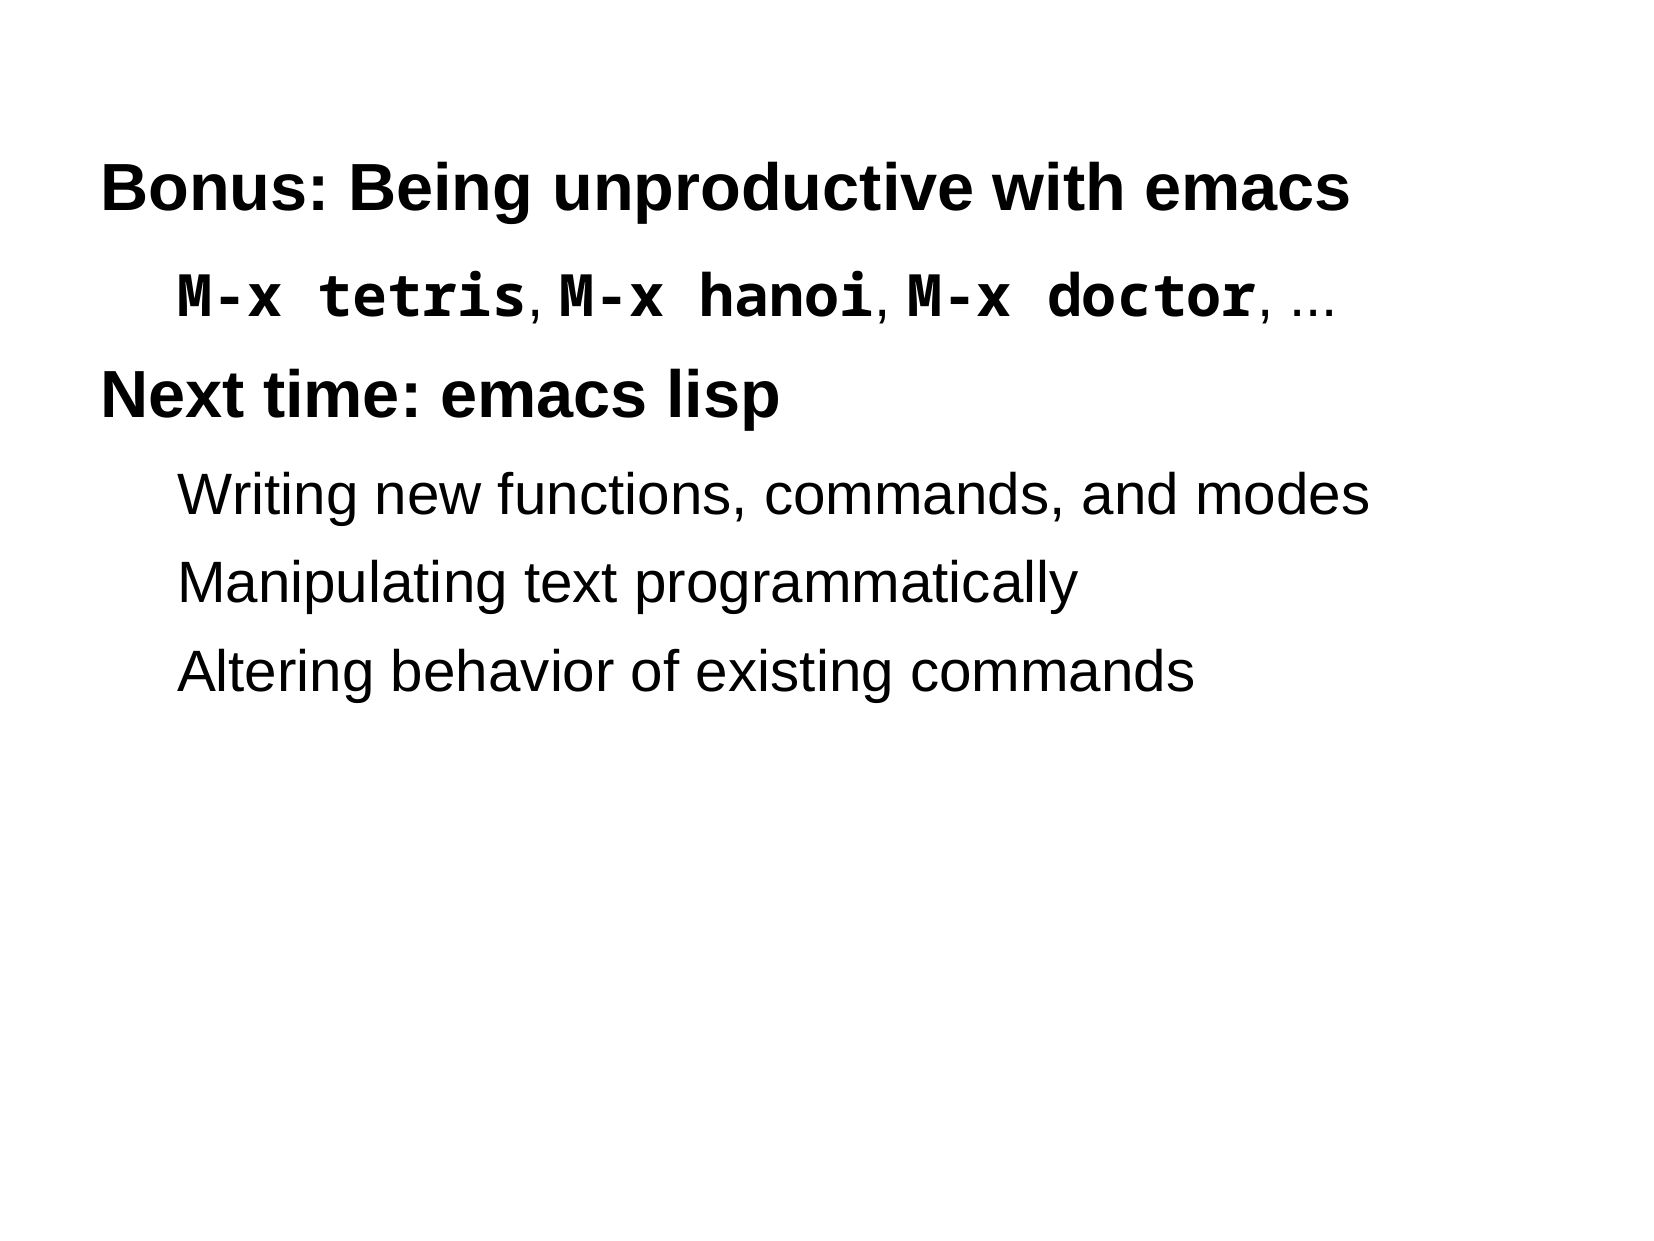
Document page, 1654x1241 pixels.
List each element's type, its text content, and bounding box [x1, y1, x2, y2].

list Bonus: Being unproductive with emacs M-x tetris, M-x hanoi, M-x doctor, ... Next time: emacs lisp Writing new functions, commands, and modes Manipulating text programmatically Altering behavior of existing commands [82, 150, 1571, 1094]
